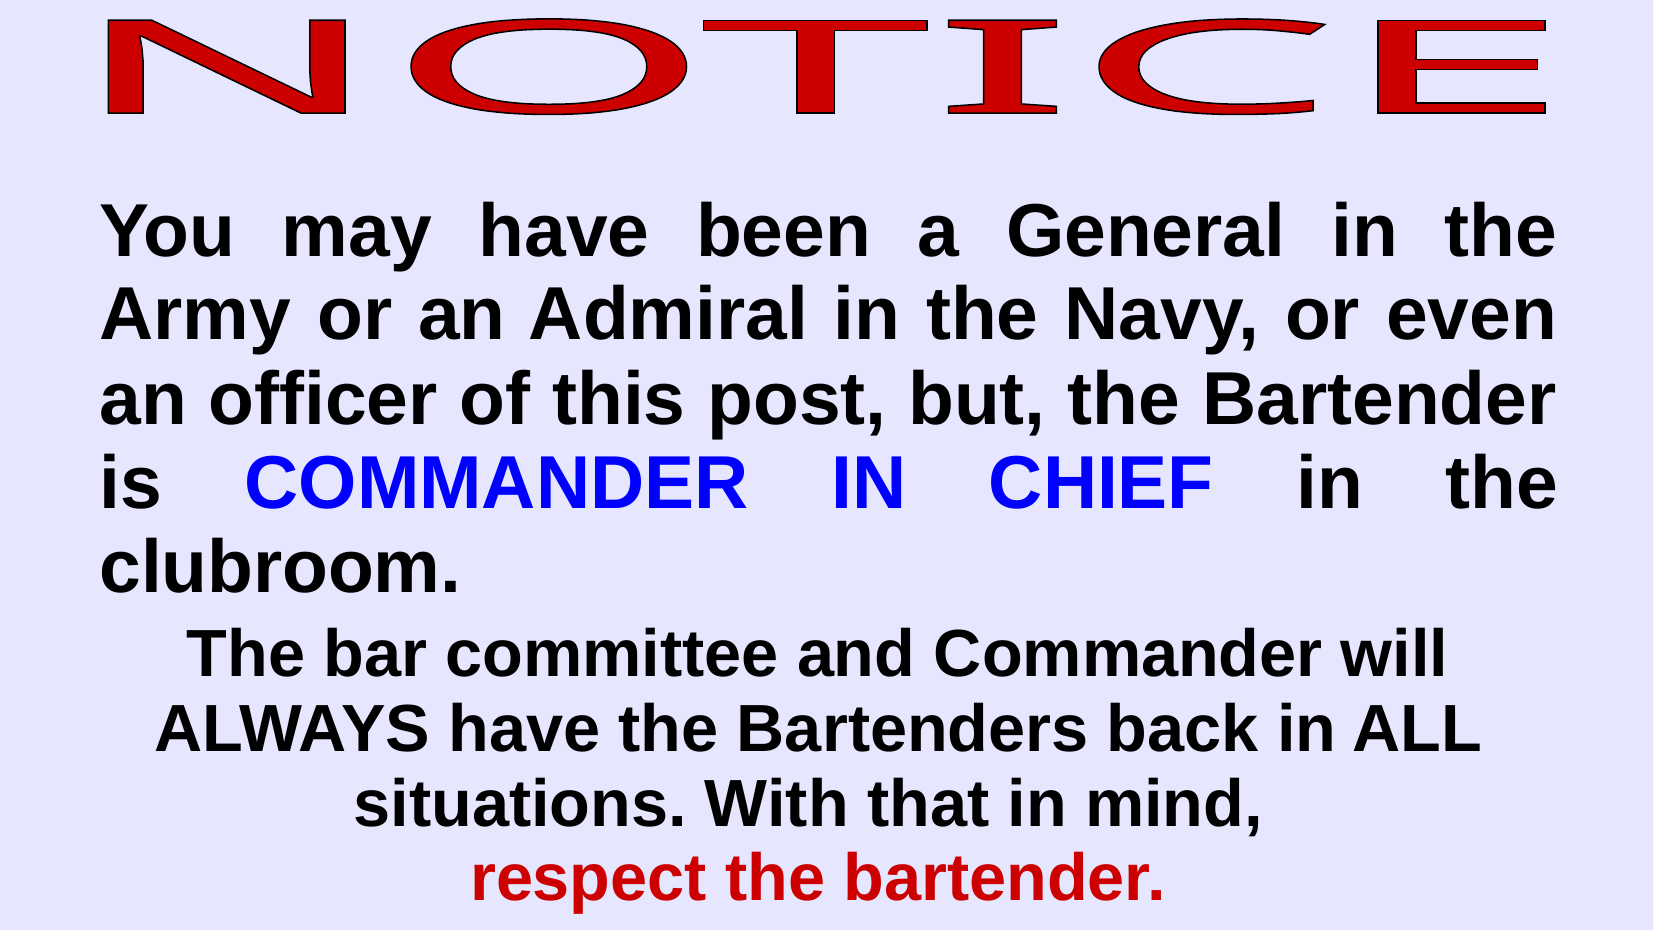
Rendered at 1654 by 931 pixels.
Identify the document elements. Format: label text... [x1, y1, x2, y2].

text_box NOTICE [1099, 18, 1325, 115]
text_box NOTICE [703, 20, 928, 114]
text_box NOTICE [948, 20, 1057, 114]
text_box You may have been a General in the Army or an Admiral in the Navy, or even an officer of this post, but, the Bartender is COMMANDER IN CHIEF in the clubroom. [84, 180, 1574, 616]
text_box The bar committee and Commander will ALWAYS have the Bartenders back in ALL situations. With that in mind, respect the bartender. [78, 608, 1559, 923]
text_box NOTICE [411, 18, 687, 115]
text_box NOTICE [108, 20, 346, 114]
text_box NOTICE [1378, 20, 1546, 114]
